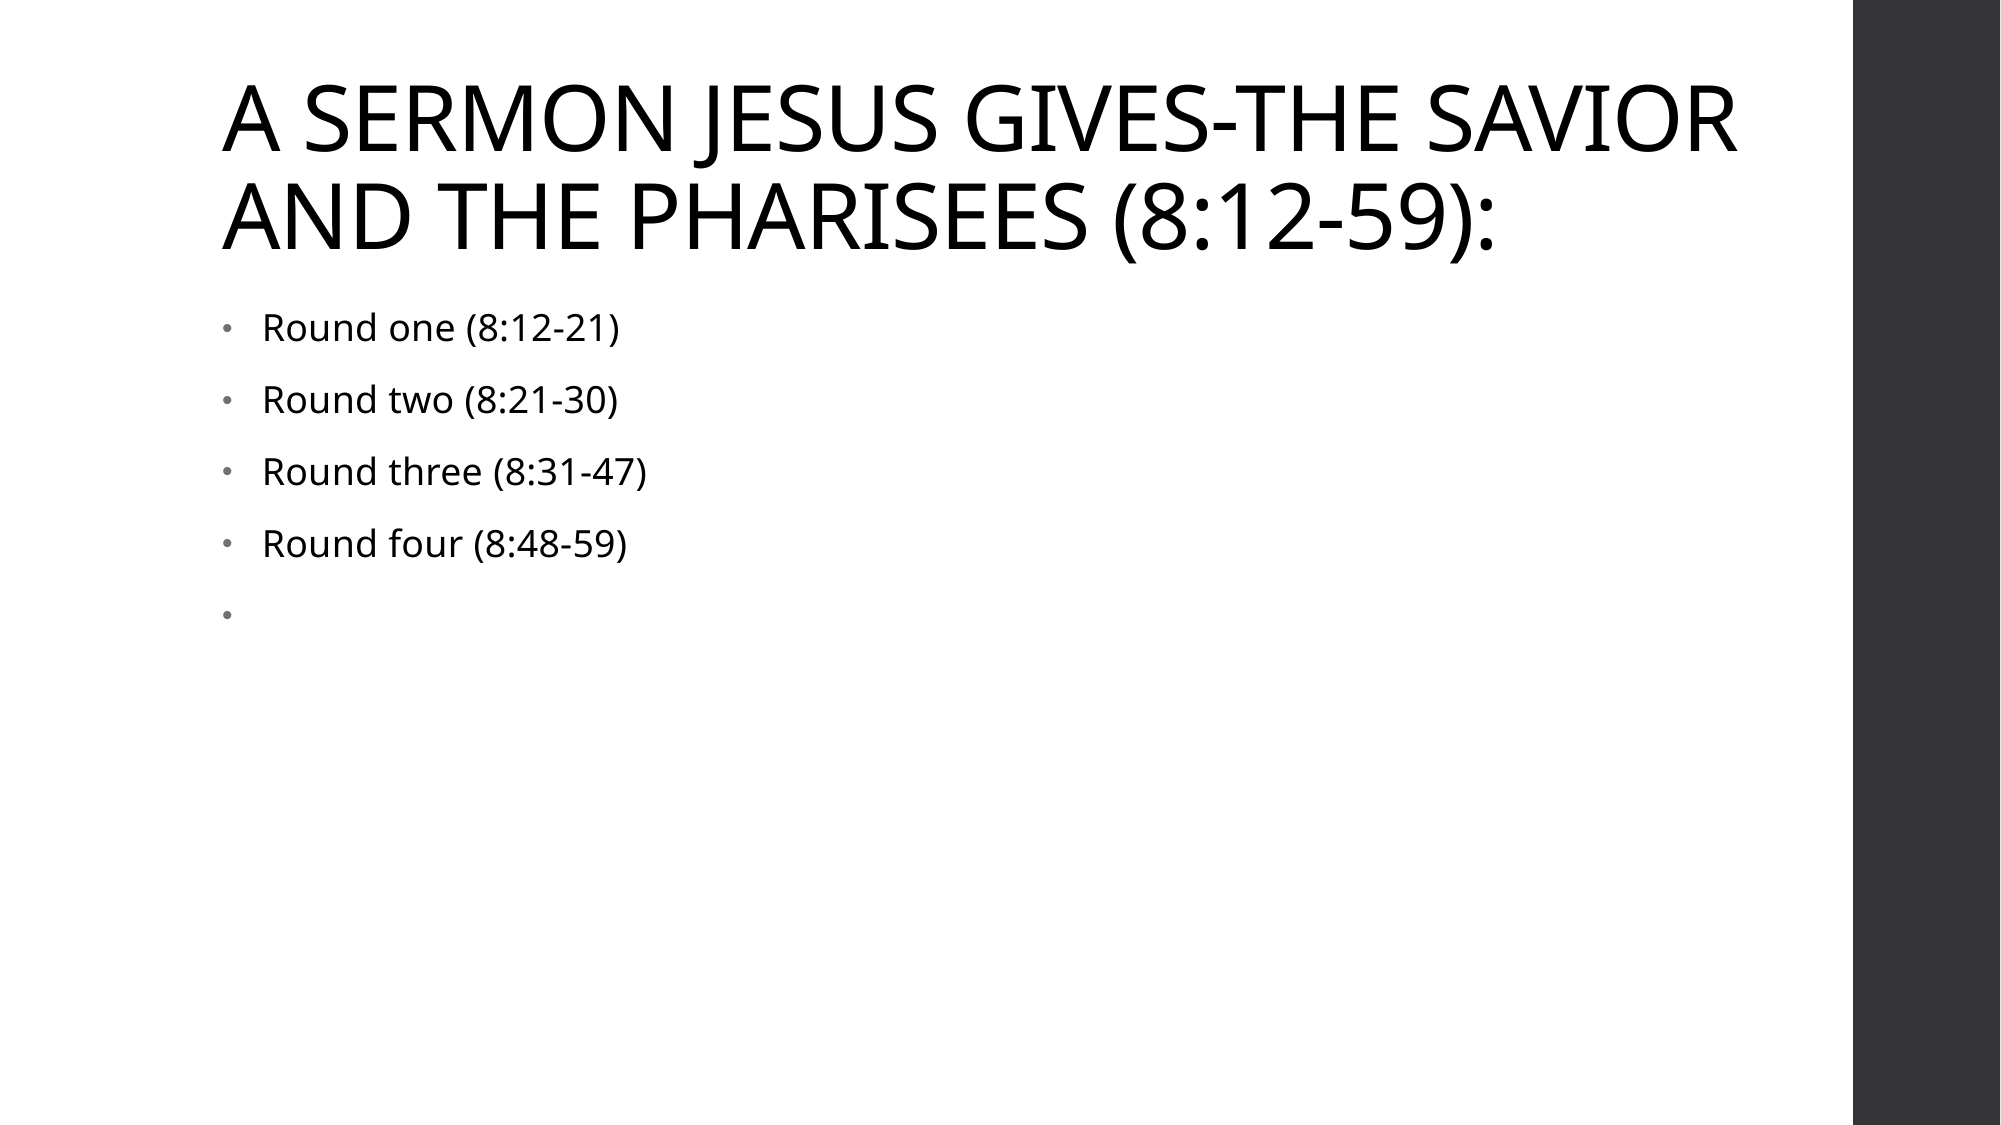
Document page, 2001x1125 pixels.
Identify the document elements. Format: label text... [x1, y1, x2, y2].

title A SERMON JESUS GIVES-THE SAVIOR AND THE PHARISEES (8:12-59): [206, 60, 1797, 278]
list Round one (8:12-21) Round two (8:21-30) Round three (8:31-47) Round four (8:48-59) [206, 299, 1617, 1014]
